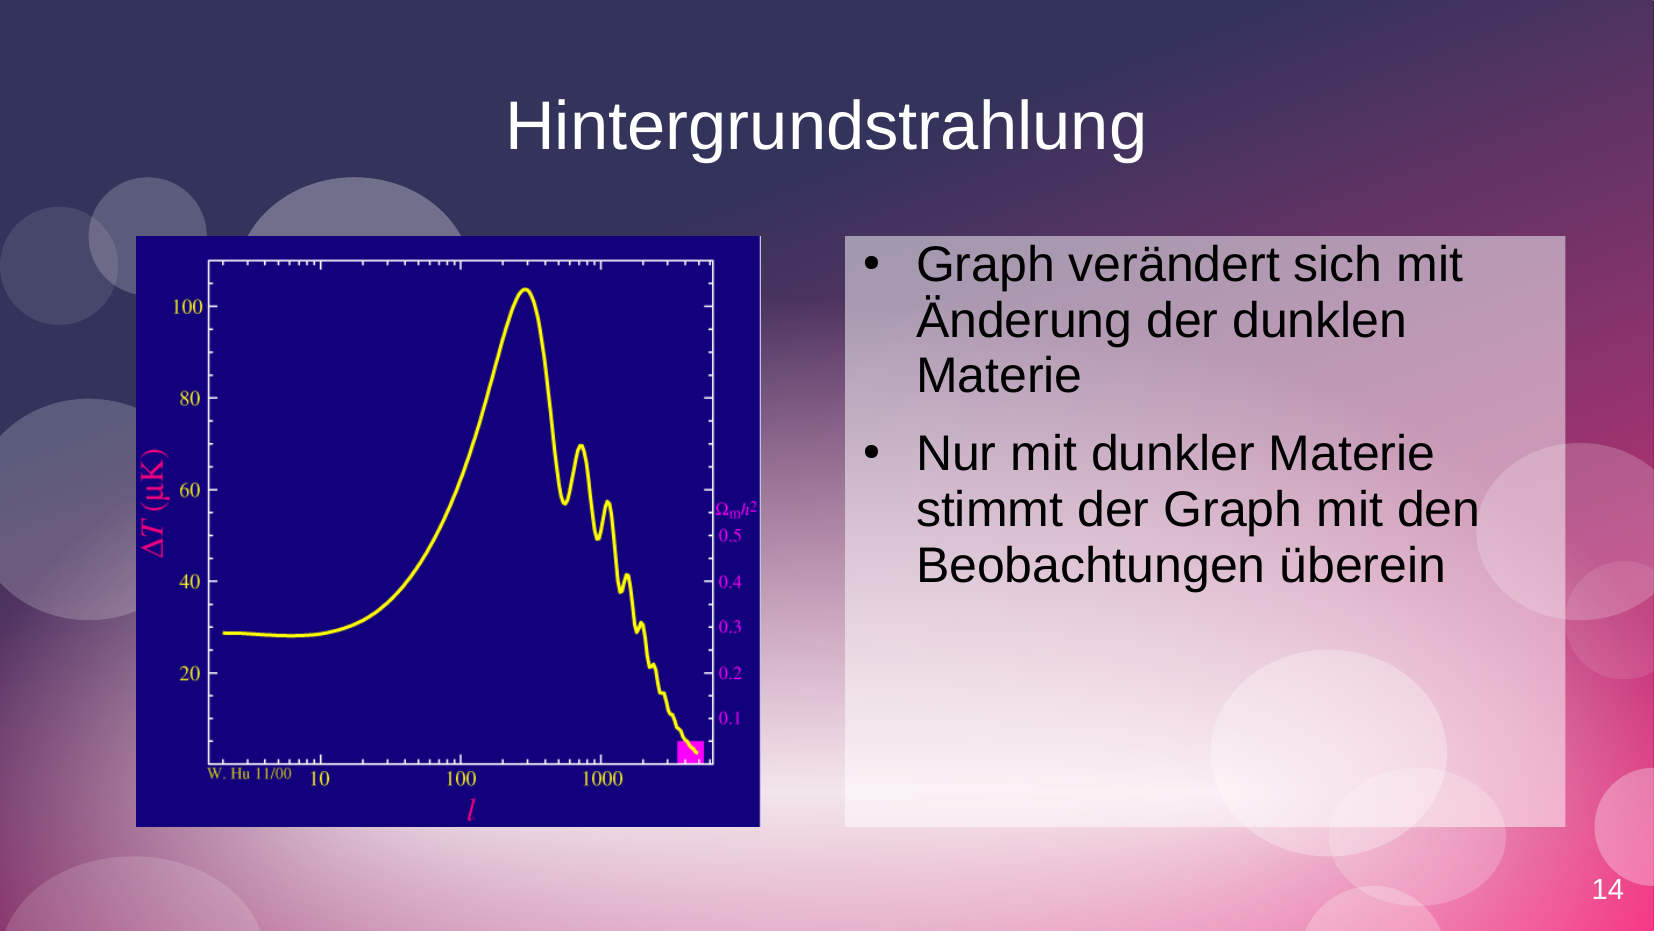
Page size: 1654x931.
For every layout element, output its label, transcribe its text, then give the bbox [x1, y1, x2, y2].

picture [136, 236, 761, 827]
list Graph verändert sich mit Änderung der dunklen Materie Nur mit dunkler Materie stimmt der Graph mit den Beobachtungen überein [845, 236, 1566, 827]
title Hintergrundstrahlung [88, 44, 1565, 207]
